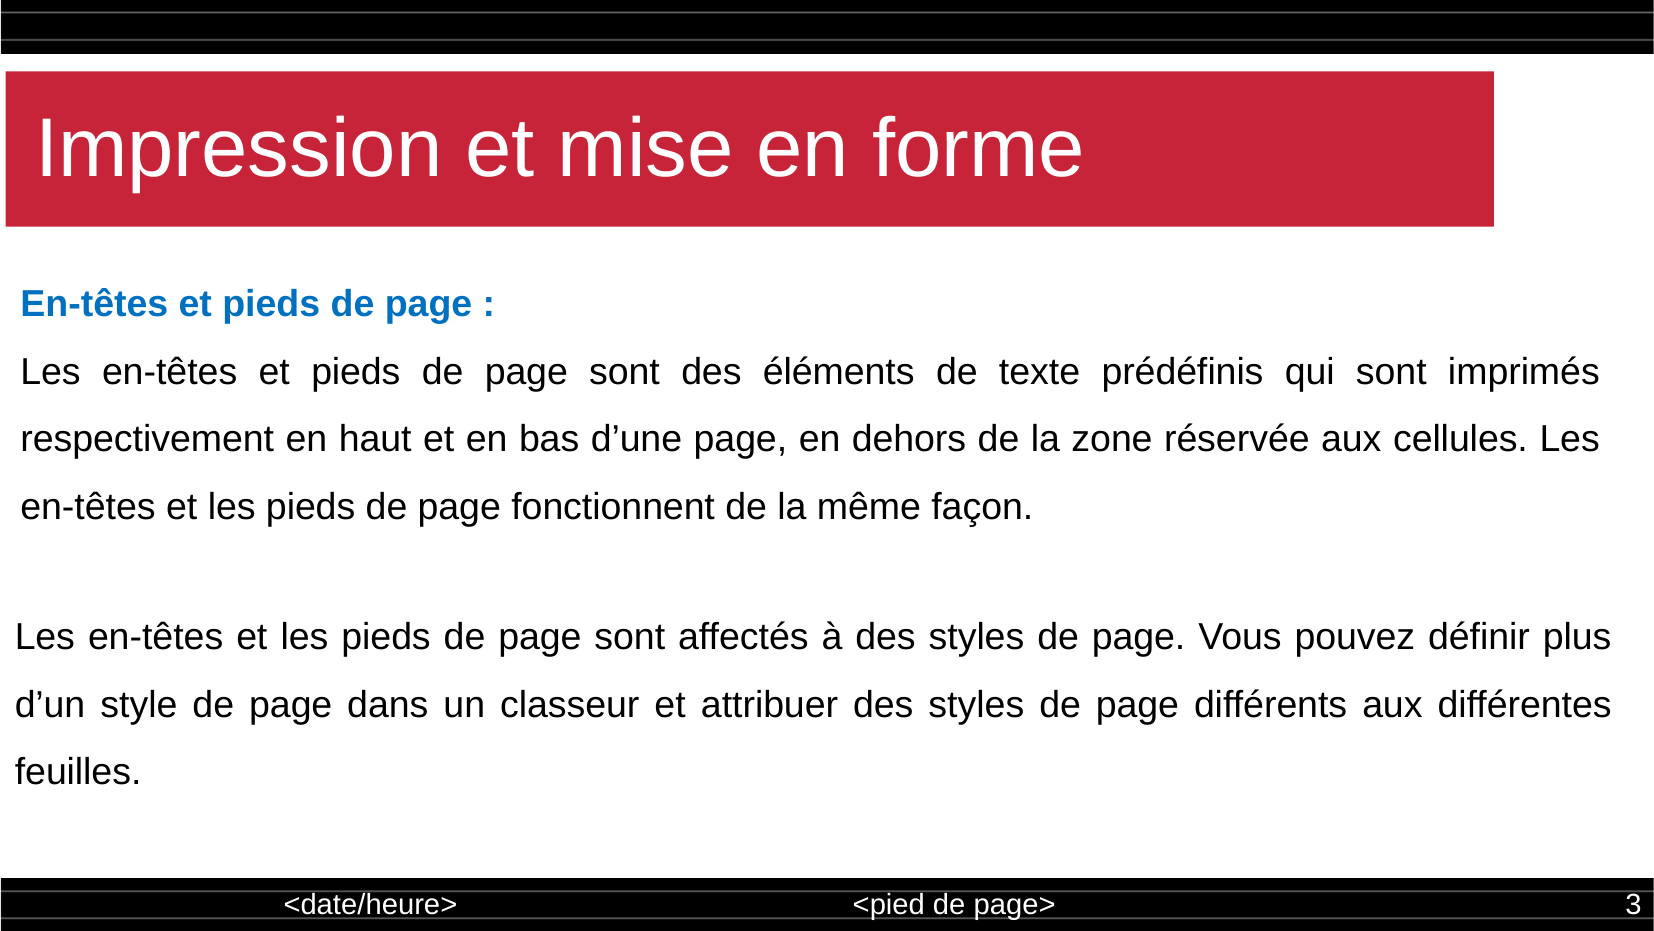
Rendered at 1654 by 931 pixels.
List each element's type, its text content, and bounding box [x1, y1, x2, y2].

text_box Impression et mise en forme [5, 71, 1494, 227]
text_box En-têtes et pieds de page : Les en-têtes et pieds de page sont des éléments de texte prédéfinis qui sont imprimés respectivement en haut et en bas d’une page, en dehors de la zone réservée aux cellules. Les en-têtes et les pieds de page fonctionnent de la même façon. [5, 249, 1616, 535]
picture [0, 0, 1654, 54]
picture [0, 878, 1654, 931]
text_box Les en-têtes et les pieds de page sont affectés à des styles de page. Vous pouvez définir plus d’un style de page dans un classeur et attribuer des styles de page différents aux différentes feuilles. [0, 582, 1627, 800]
